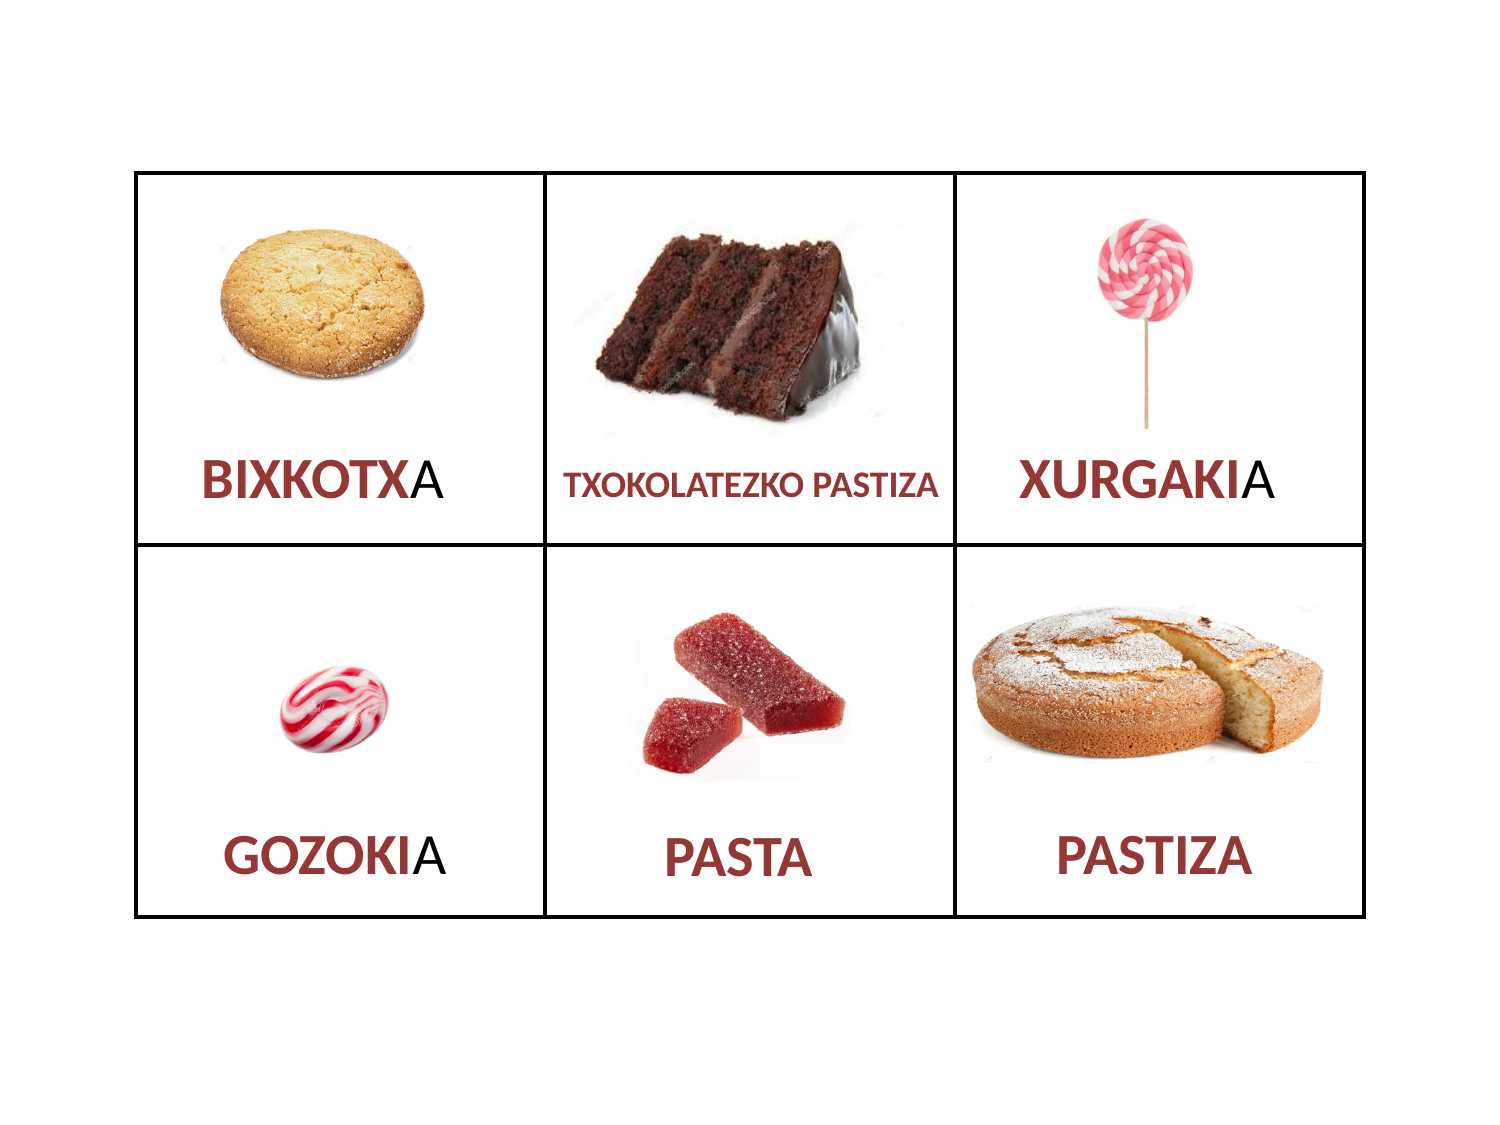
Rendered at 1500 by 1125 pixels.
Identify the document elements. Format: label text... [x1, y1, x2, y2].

text_box PASTA [649, 810, 828, 896]
text_box TXOKOLATEZKO PASTIZA [548, 453, 999, 513]
text_box XURGAKIA [1004, 432, 1291, 518]
table_header [957, 175, 1362, 543]
picture [626, 606, 851, 781]
picture [216, 225, 429, 383]
text_box PASTIZA [1041, 808, 1268, 894]
picture [1040, 210, 1255, 433]
table_header [547, 175, 953, 543]
picture [573, 206, 904, 437]
table_cell [957, 547, 1362, 915]
text_box BIXKOTXA [186, 432, 459, 518]
text_box GOZOKIA [208, 808, 461, 894]
picture [278, 663, 392, 757]
picture [970, 606, 1324, 763]
table_cell [547, 547, 953, 915]
table_cell [138, 547, 543, 915]
table_header [138, 175, 543, 543]
